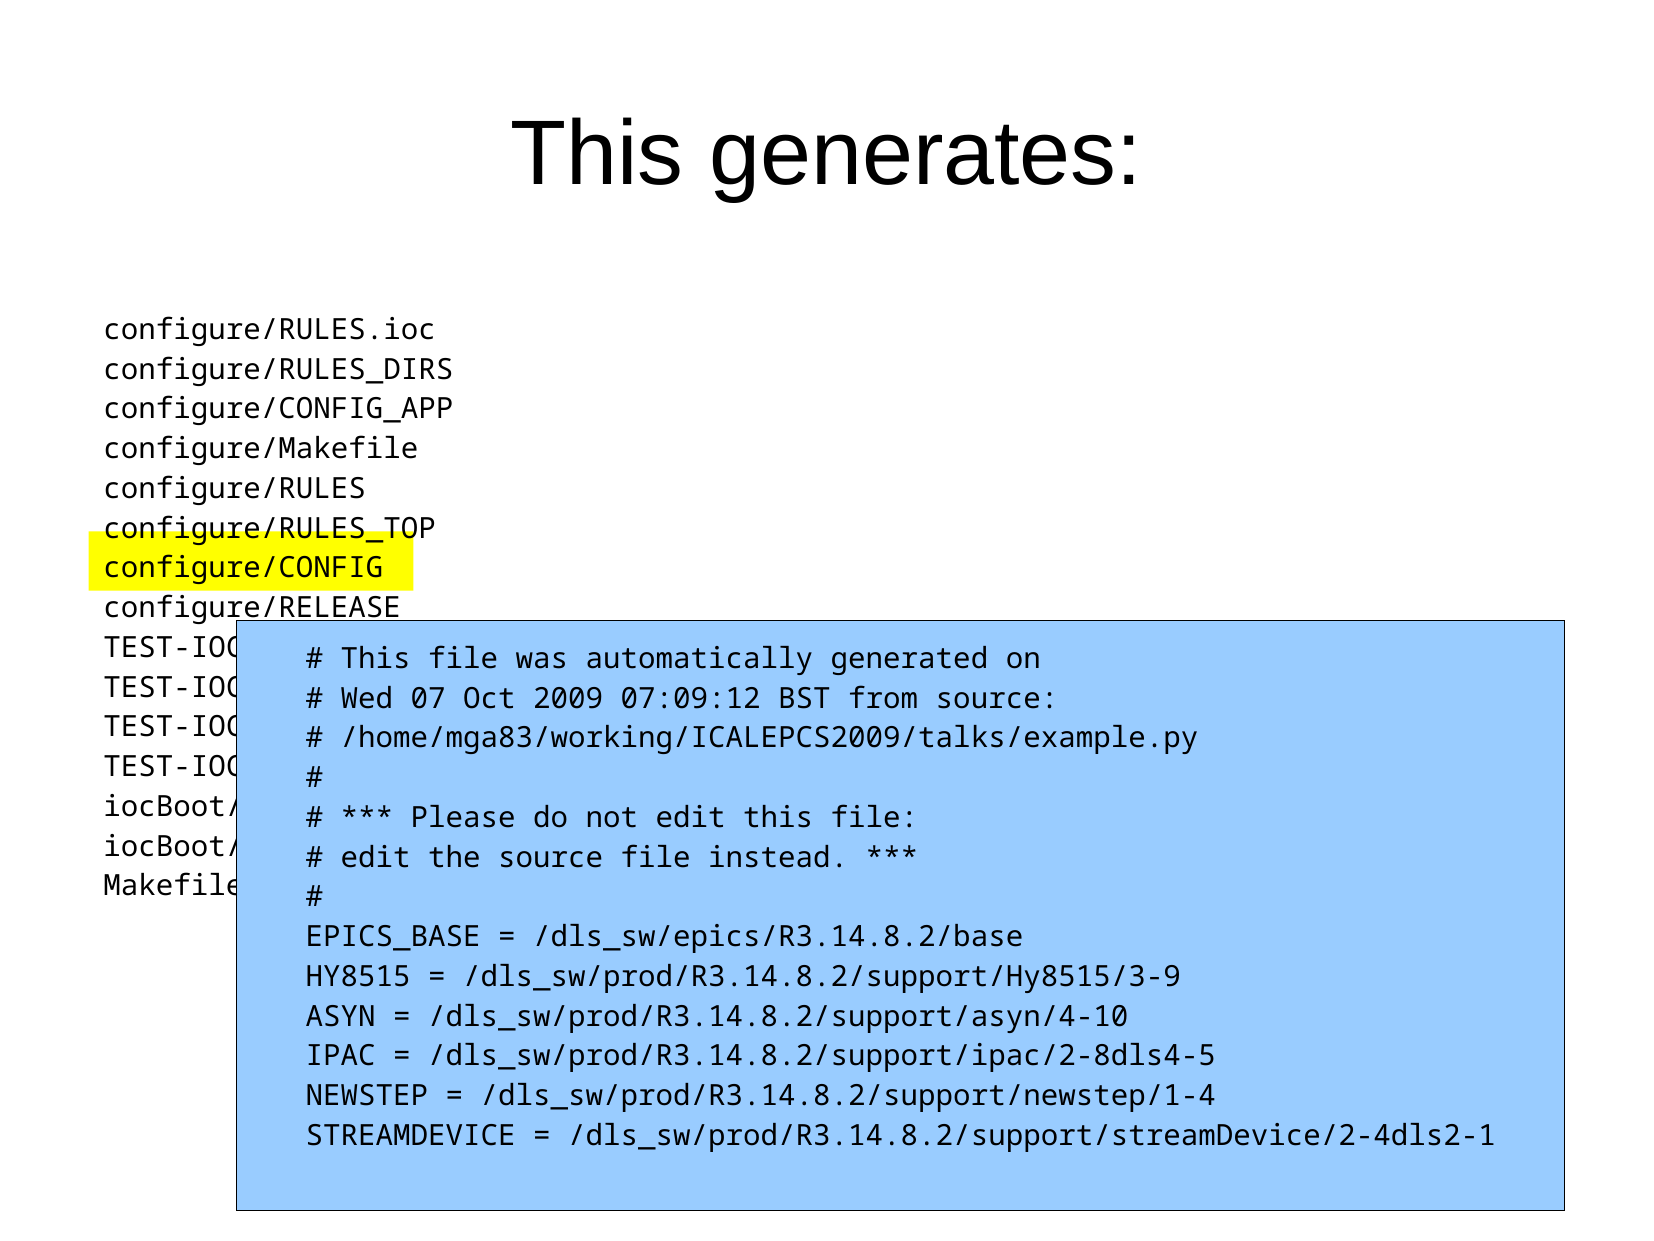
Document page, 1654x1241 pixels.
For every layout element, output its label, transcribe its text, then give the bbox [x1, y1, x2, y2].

text_box # This file was automatically generated on # Wed 07 Oct 2009 07:09:12 BST from source: # /home/mga83/working/ICALEPCS2009/talks/example.py # # *** Please do not edit this file: # edit the source file instead. *** # EPICS_BASE = /dls_sw/epics/R3.14.8.2/base HY8515 = /dls_sw/prod/R3.14.8.2/support/Hy8515/3-9 ASYN = /dls_sw/prod/R3.14.8.2/support/asyn/4-10 IPAC = /dls_sw/prod/R3.14.8.2/support/ipac/2-8dls4-5 NEWSTEP = /dls_sw/prod/R3.14.8.2/support/newstep/1-4 STREAMDEVICE = /dls_sw/prod/R3.14.8.2/support/streamDevice/2-4dls2-1 [236, 620, 1565, 1211]
title This generates: [82, 49, 1571, 257]
text_box configure/RULES.ioc configure/RULES_DIRS configure/CONFIG_APP configure/Makefile configure/RULES configure/RULES_TOP configure/CONFIG configure/RELEASE TEST-IOCApp/Db/TEST-IOC.expanded.substitutions TEST-IOCApp/Db/Makefile TEST-IOCApp/src/Makefile TEST-IOCApp/data/Makefile iocBoot/iocTEST-IOC/stTEST-IOC.cmd iocBoot/iocTEST-IOC/Makefile Makefile [88, 300, 1063, 857]
